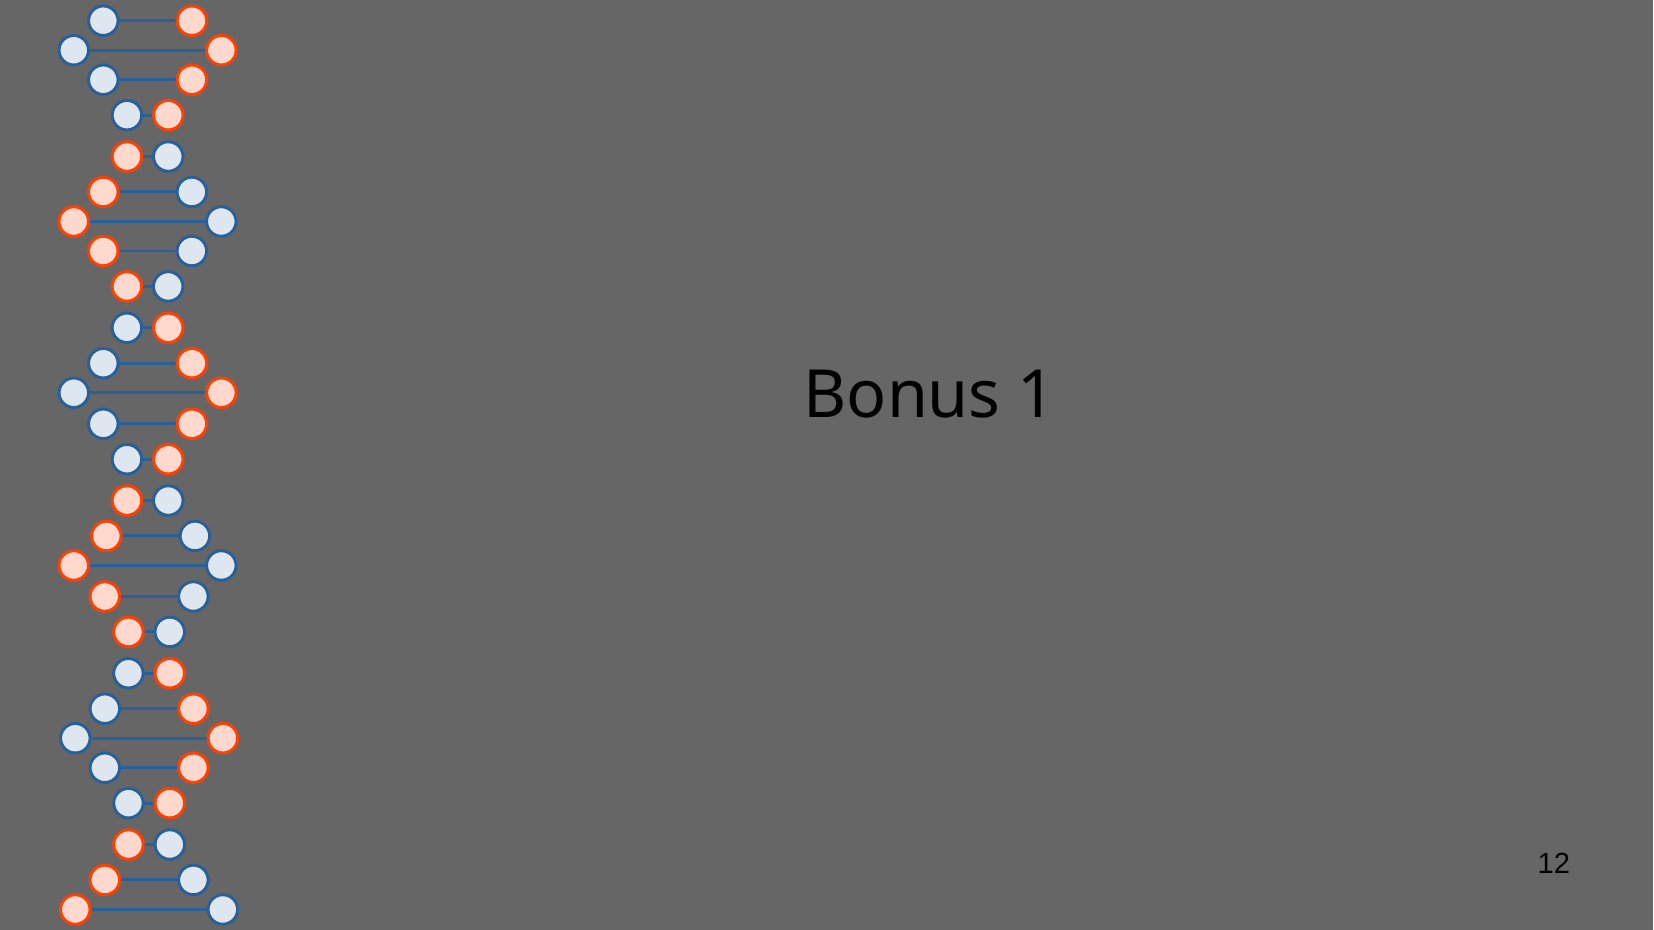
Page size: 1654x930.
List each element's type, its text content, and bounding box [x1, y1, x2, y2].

subtitle Bonus 1 [265, 35, 1594, 748]
